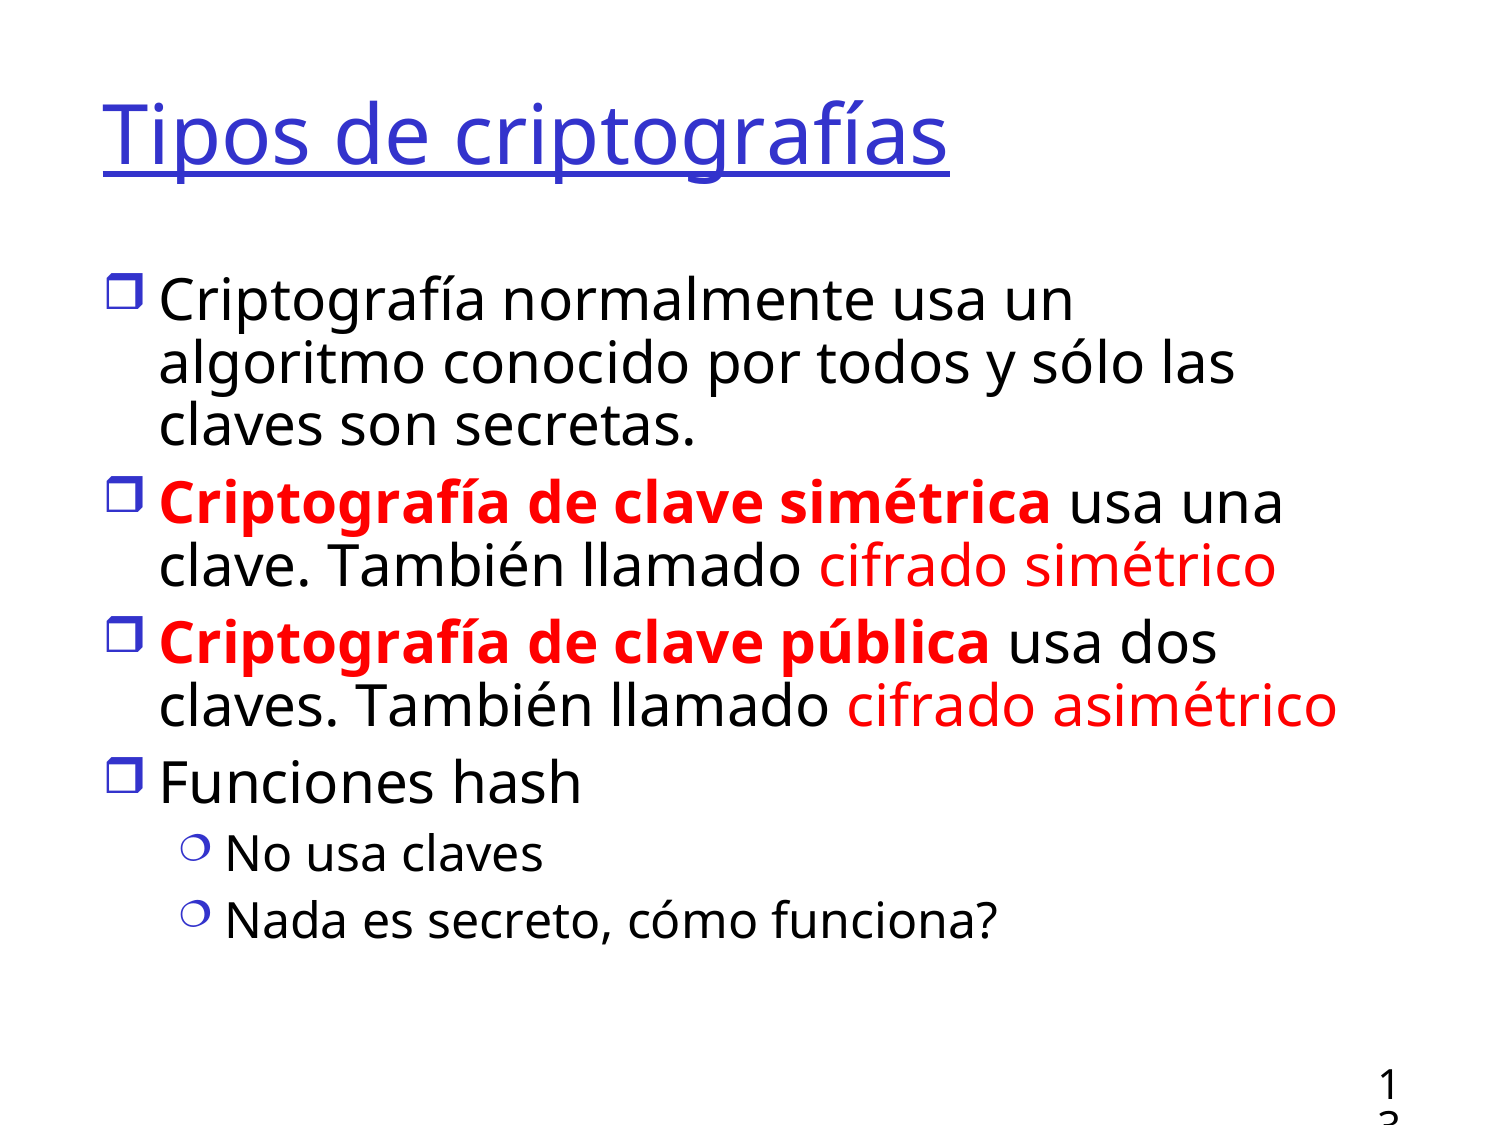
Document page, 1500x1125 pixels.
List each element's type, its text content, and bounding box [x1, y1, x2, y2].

list Criptografía normalmente usa un algoritmo conocido por todos y sólo las claves son secretas. Criptografía de clave simétrica usa una clave. También llamado cifrado simétrico Criptografía de clave pública usa dos claves. También llamado cifrado asimétrico Funciones hash No usa claves Nada es secreto, cómo funciona? [87, 262, 1363, 1026]
title Tipos de criptografías [87, 37, 1363, 225]
